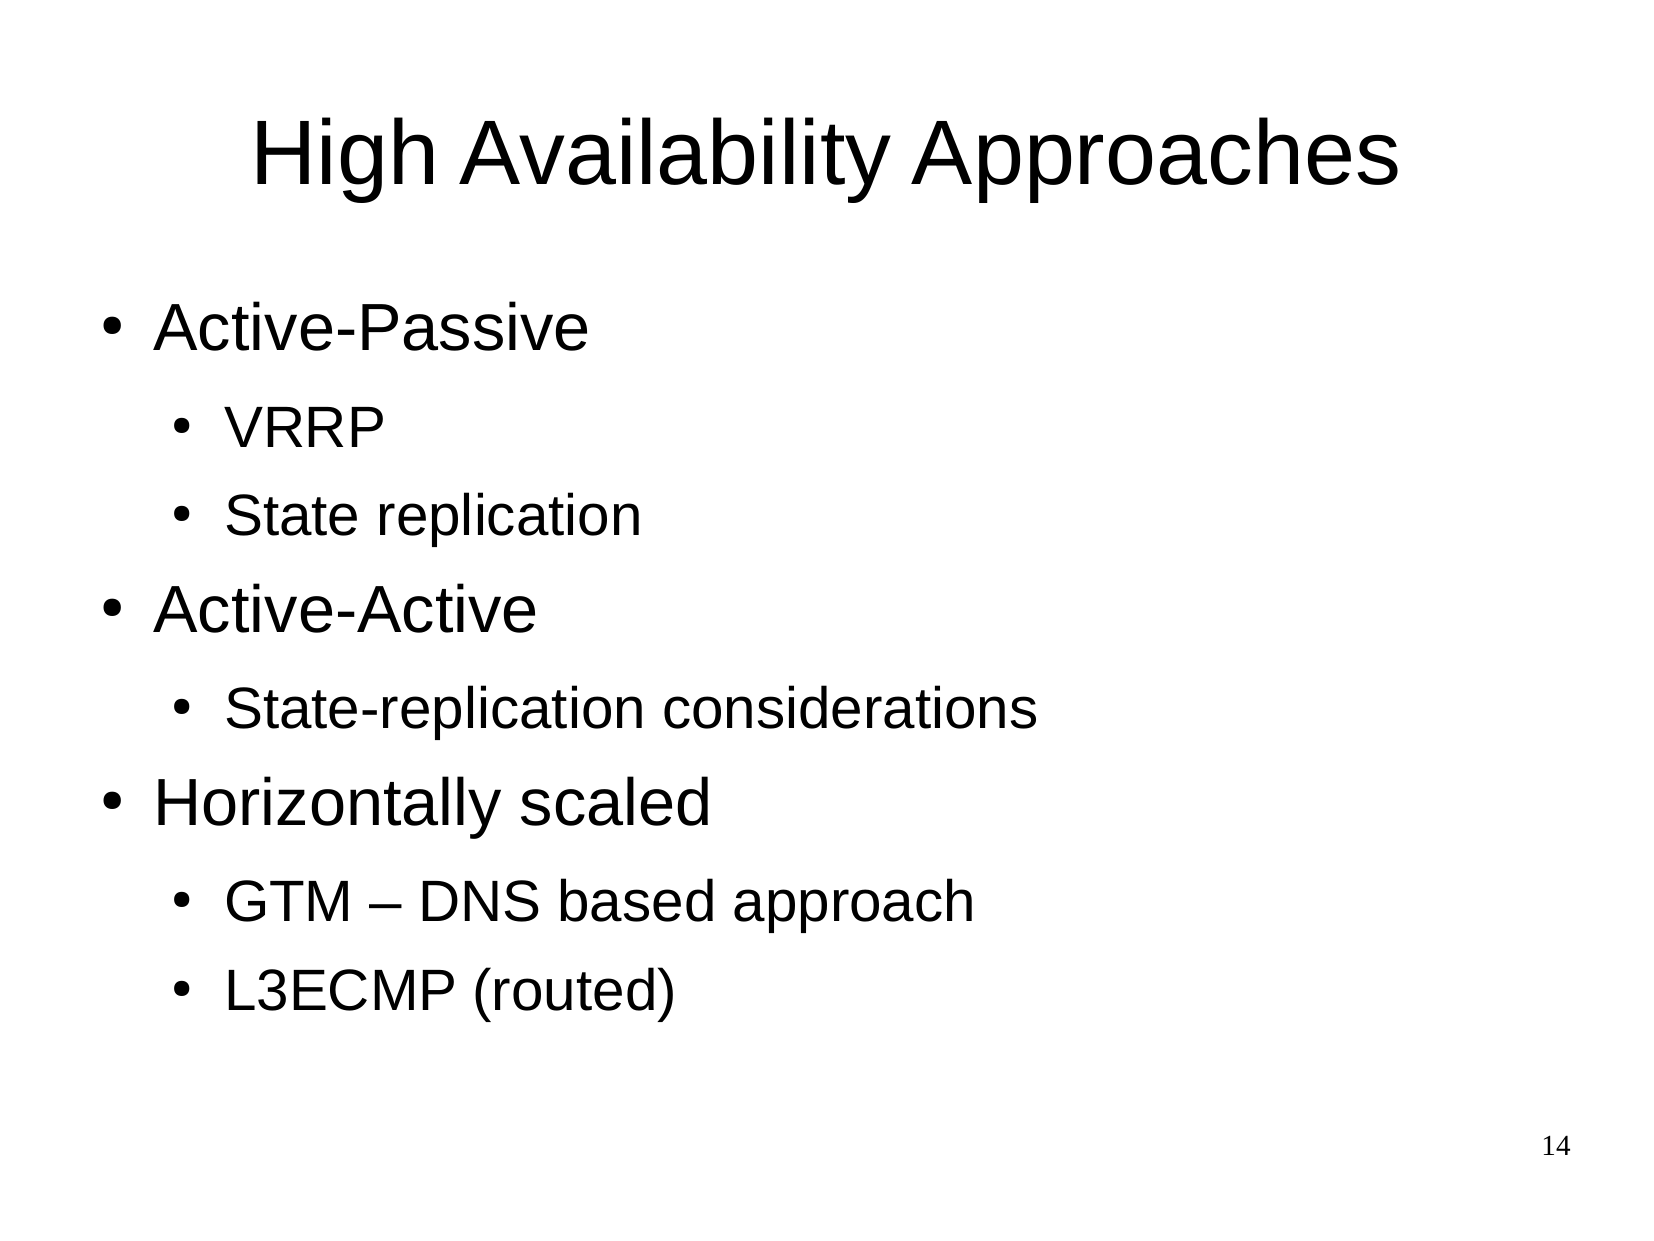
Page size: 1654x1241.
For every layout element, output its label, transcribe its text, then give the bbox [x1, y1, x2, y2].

title High Availability Approaches [82, 49, 1571, 257]
list Active-Passive VRRP State replication Active-Active State-replication considerations Horizontally scaled GTM – DNS based approach L3ECMP (routed) [82, 290, 1571, 1109]
